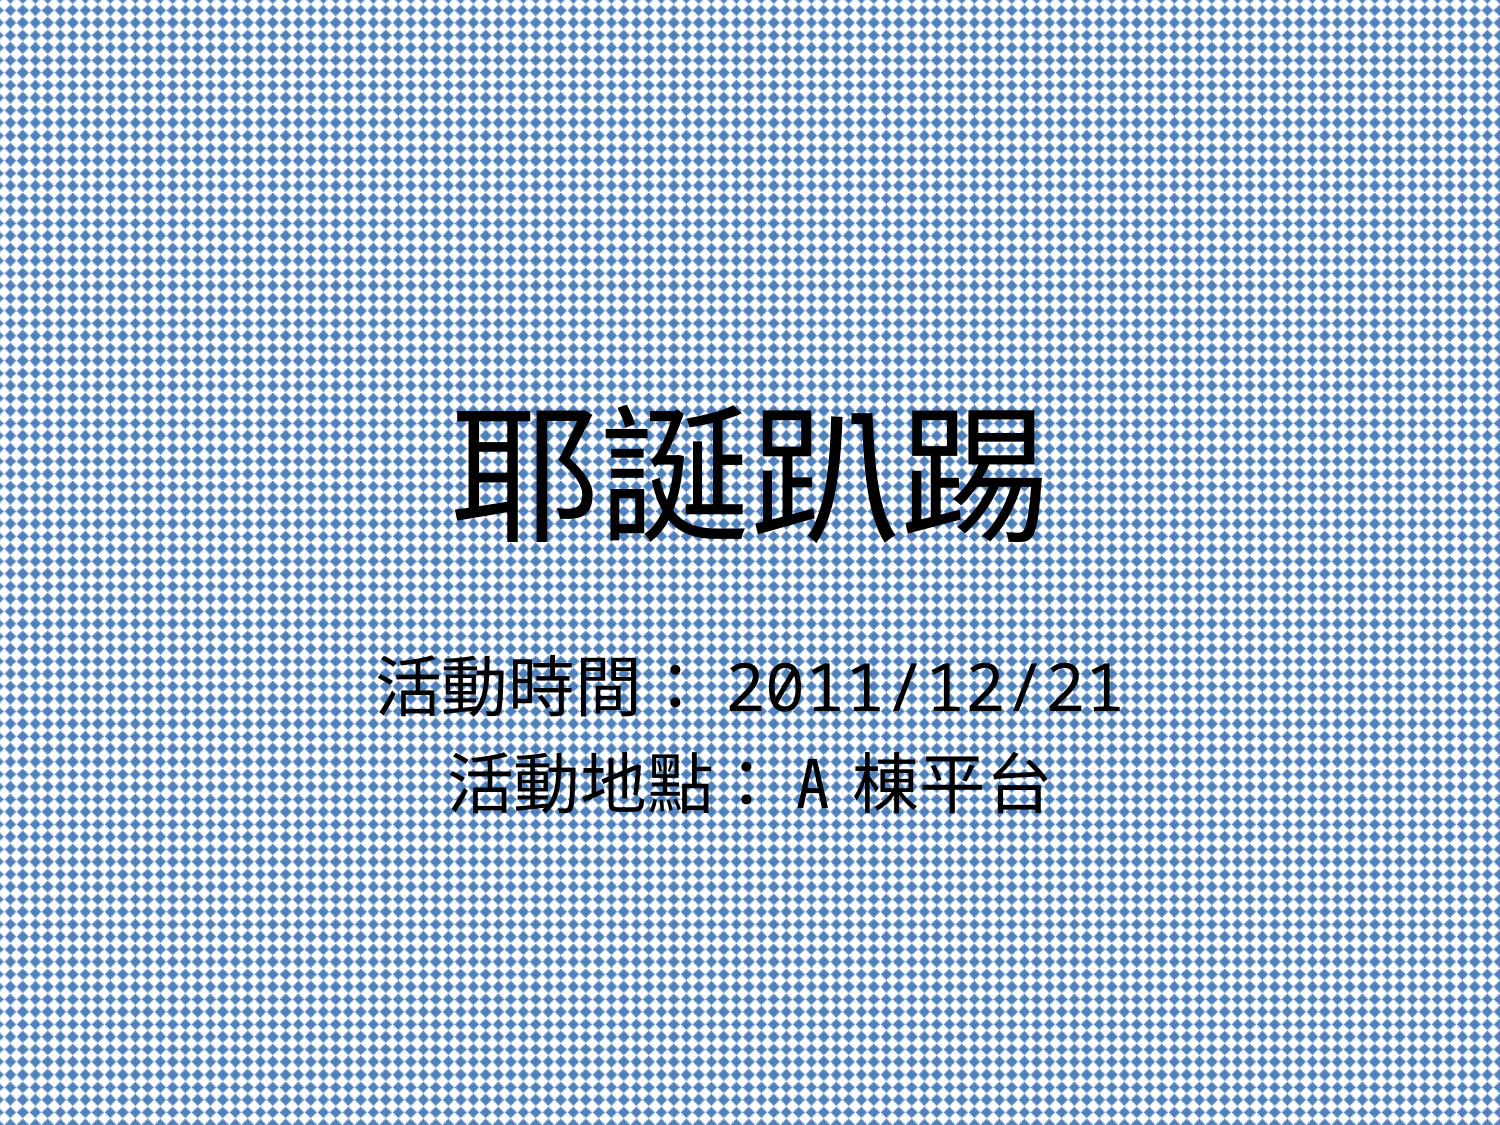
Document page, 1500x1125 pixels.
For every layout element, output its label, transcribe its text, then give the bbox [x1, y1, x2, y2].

picture [0, 0, 1500, 1125]
subtitle 活動時間：2011/12/21 活動地點：A棟平台 [225, 637, 1276, 925]
title 耶誕趴踢 [112, 349, 1388, 591]
